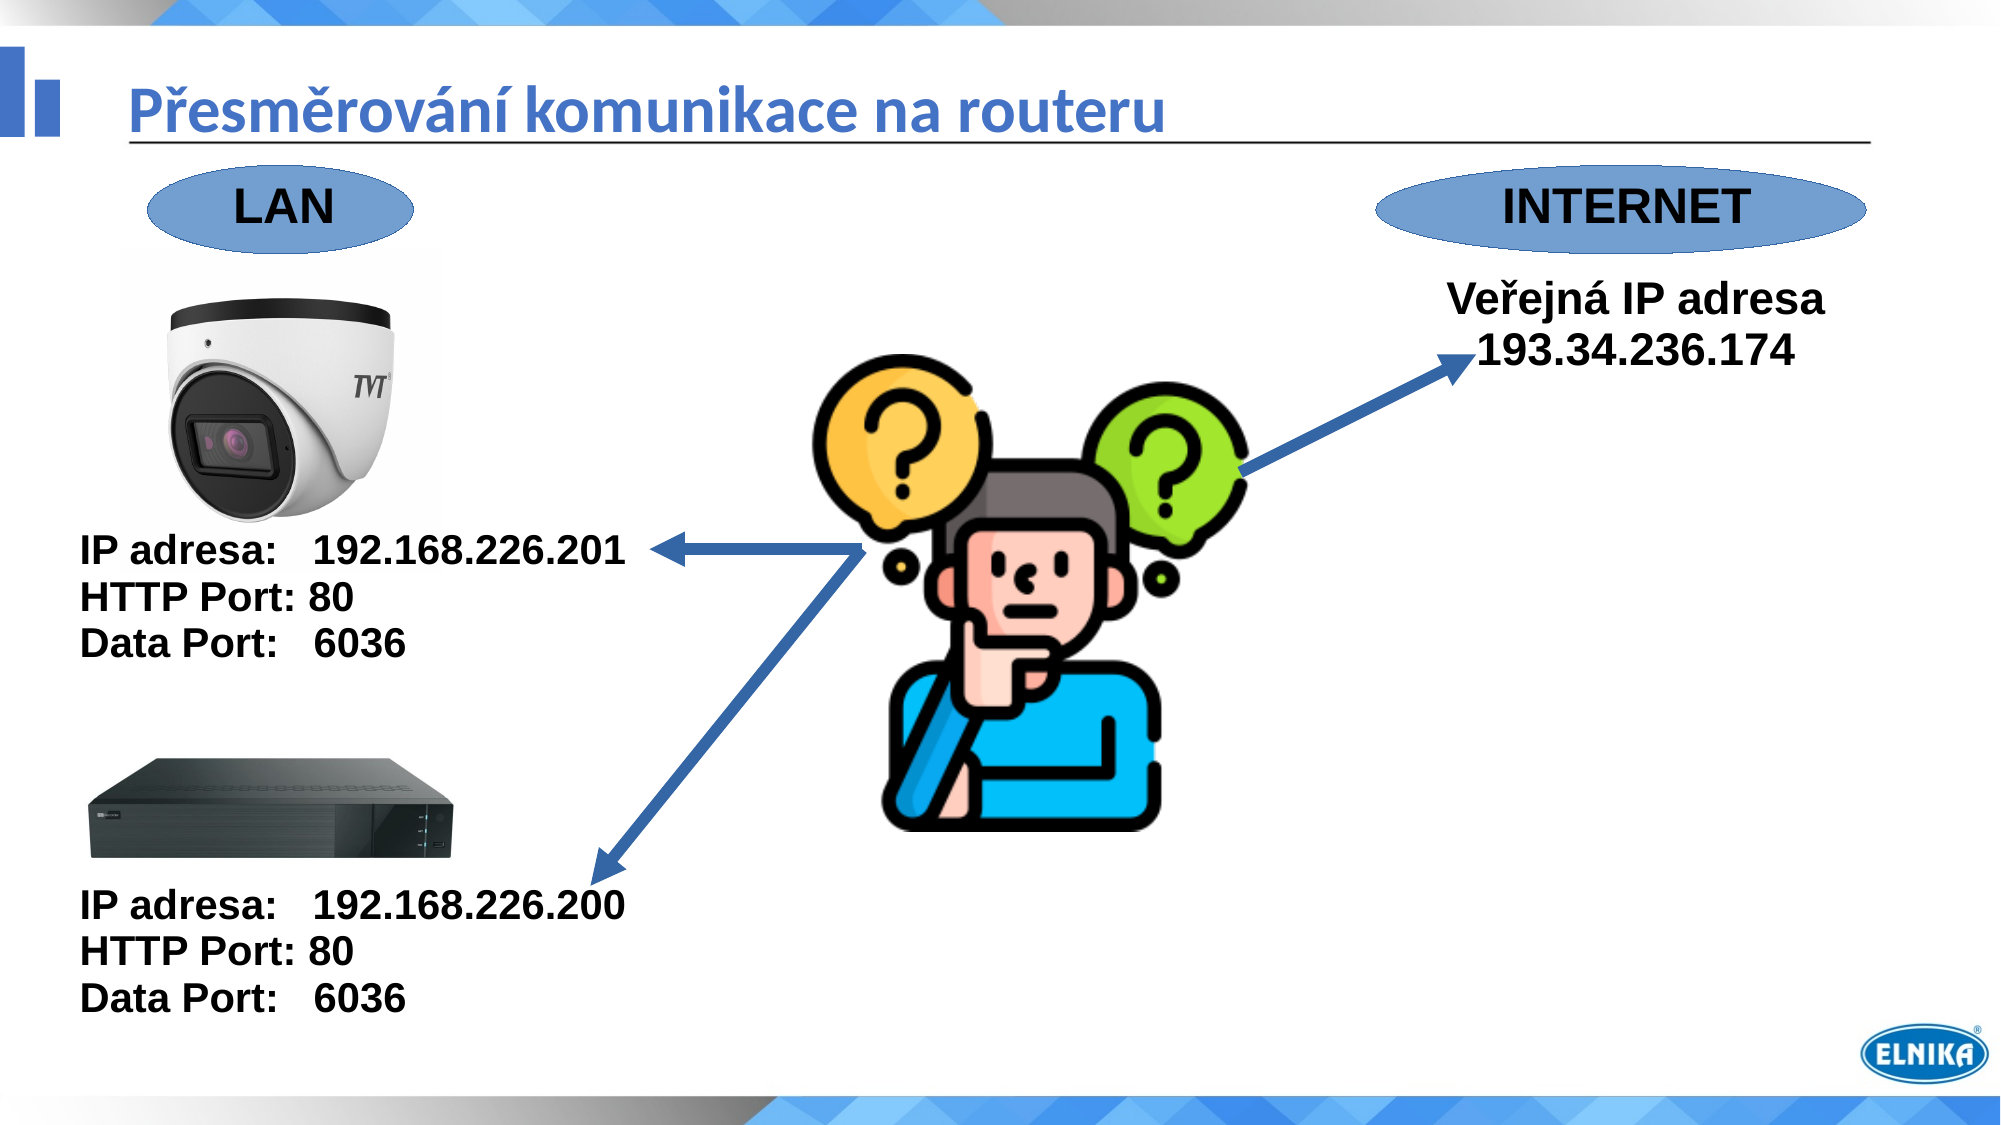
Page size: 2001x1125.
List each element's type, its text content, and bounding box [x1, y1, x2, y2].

text_box IP adresa: 192.168.226.201 HTTP Port: 80 Data Port: 6036 [64, 519, 656, 721]
text_box IP adresa: 192.168.226.200 HTTP Port: 80 Data Port: 6036 [64, 873, 656, 1076]
picture [0, 0, 2001, 1125]
text_box [1375, 172, 1488, 247]
text_box Veřejná IP adresa 193.34.236.174 [1429, 265, 1843, 487]
text_box [147, 165, 346, 249]
text_box [378, 179, 414, 240]
text_box INTERNET [1488, 171, 1796, 265]
text_box [1796, 178, 1867, 241]
text_box Přesměrování komunikace na routeru [78, 58, 1211, 154]
text_box [1501, 165, 1741, 171]
text_box LAN [218, 171, 378, 298]
